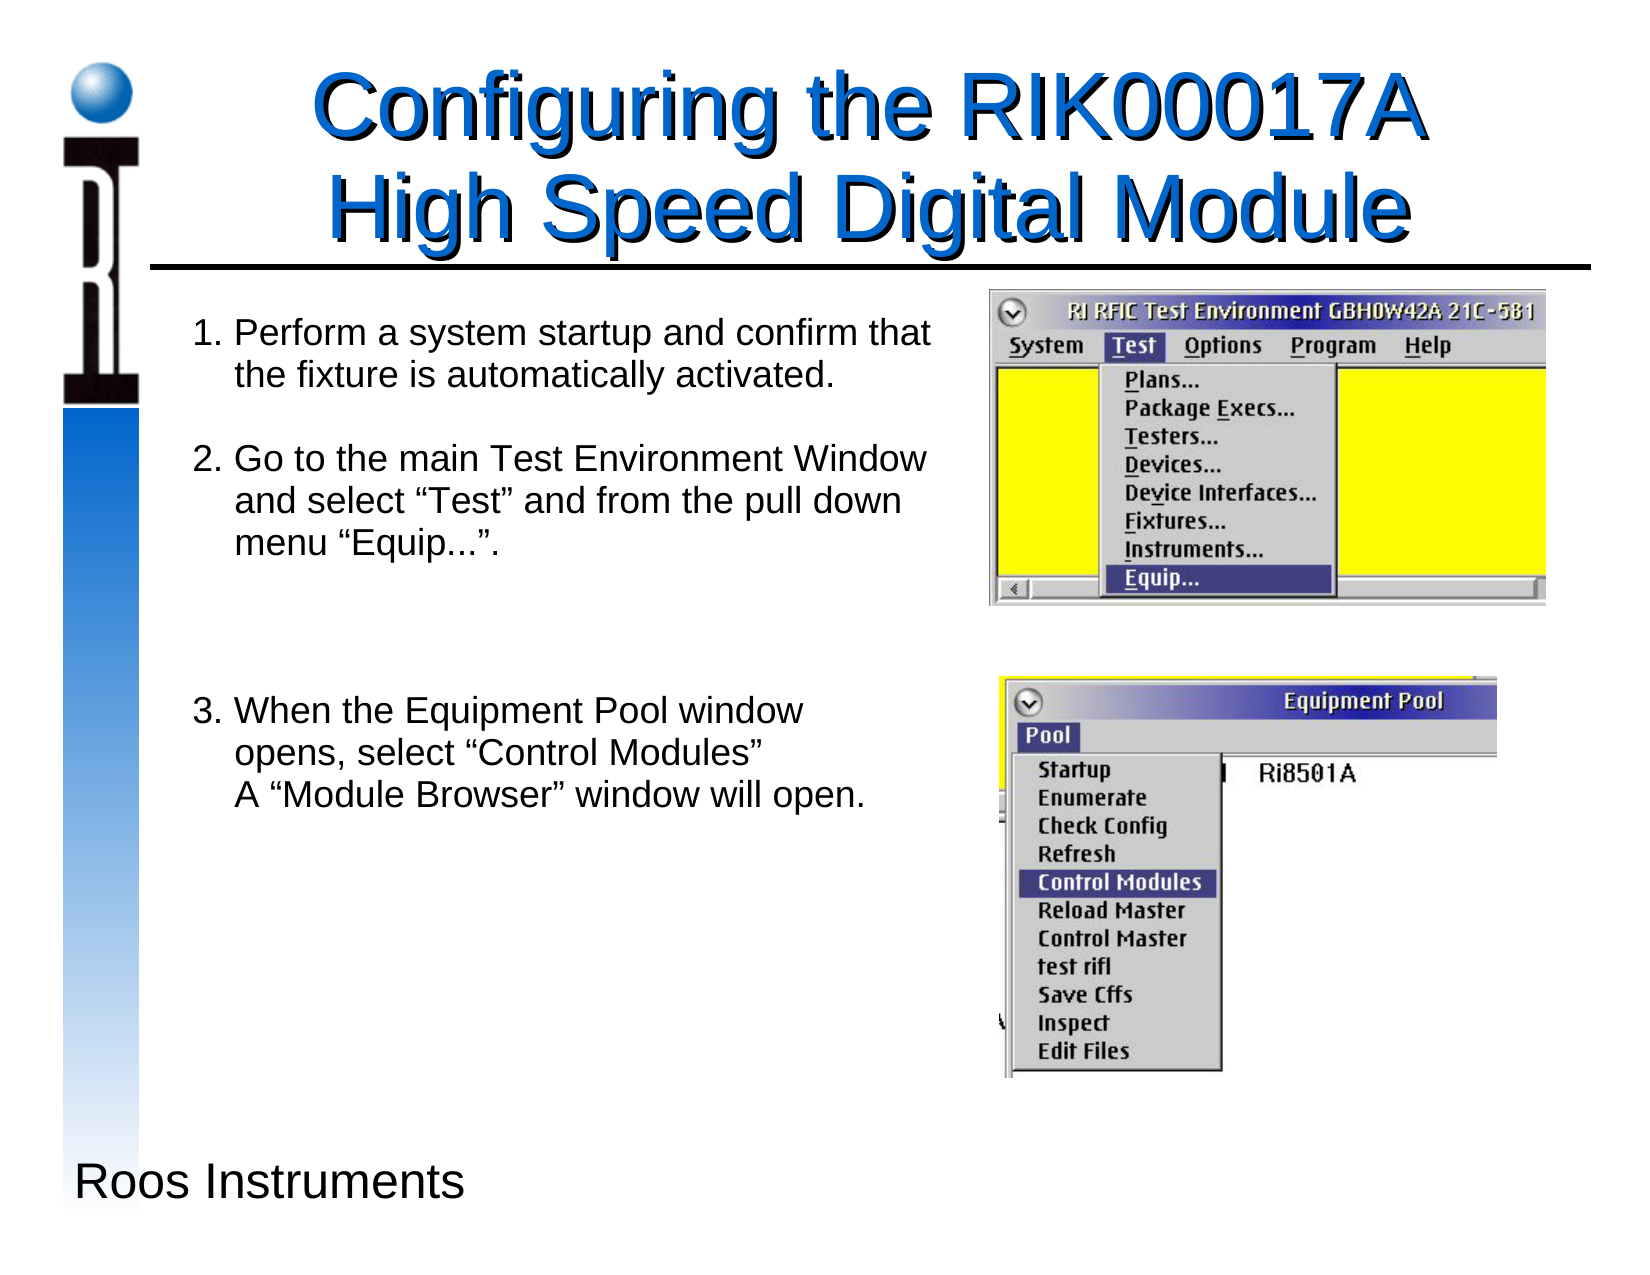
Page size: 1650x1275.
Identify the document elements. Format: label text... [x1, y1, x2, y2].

picture [999, 676, 1497, 1078]
text_box 1. Perform a system startup and confirm that the fixture is automatically activated. 2. Go to the main Test Environment Window and select “Test” and from the pull down menu “Equip...”. 3. When the Equipment Pool window opens, select “Control Modules” A “Module Browser” window will open. [177, 304, 947, 866]
picture [989, 289, 1546, 606]
title Configuring the RIK00017A High Speed Digital Module [147, 53, 1591, 259]
picture [59, 59, 144, 411]
